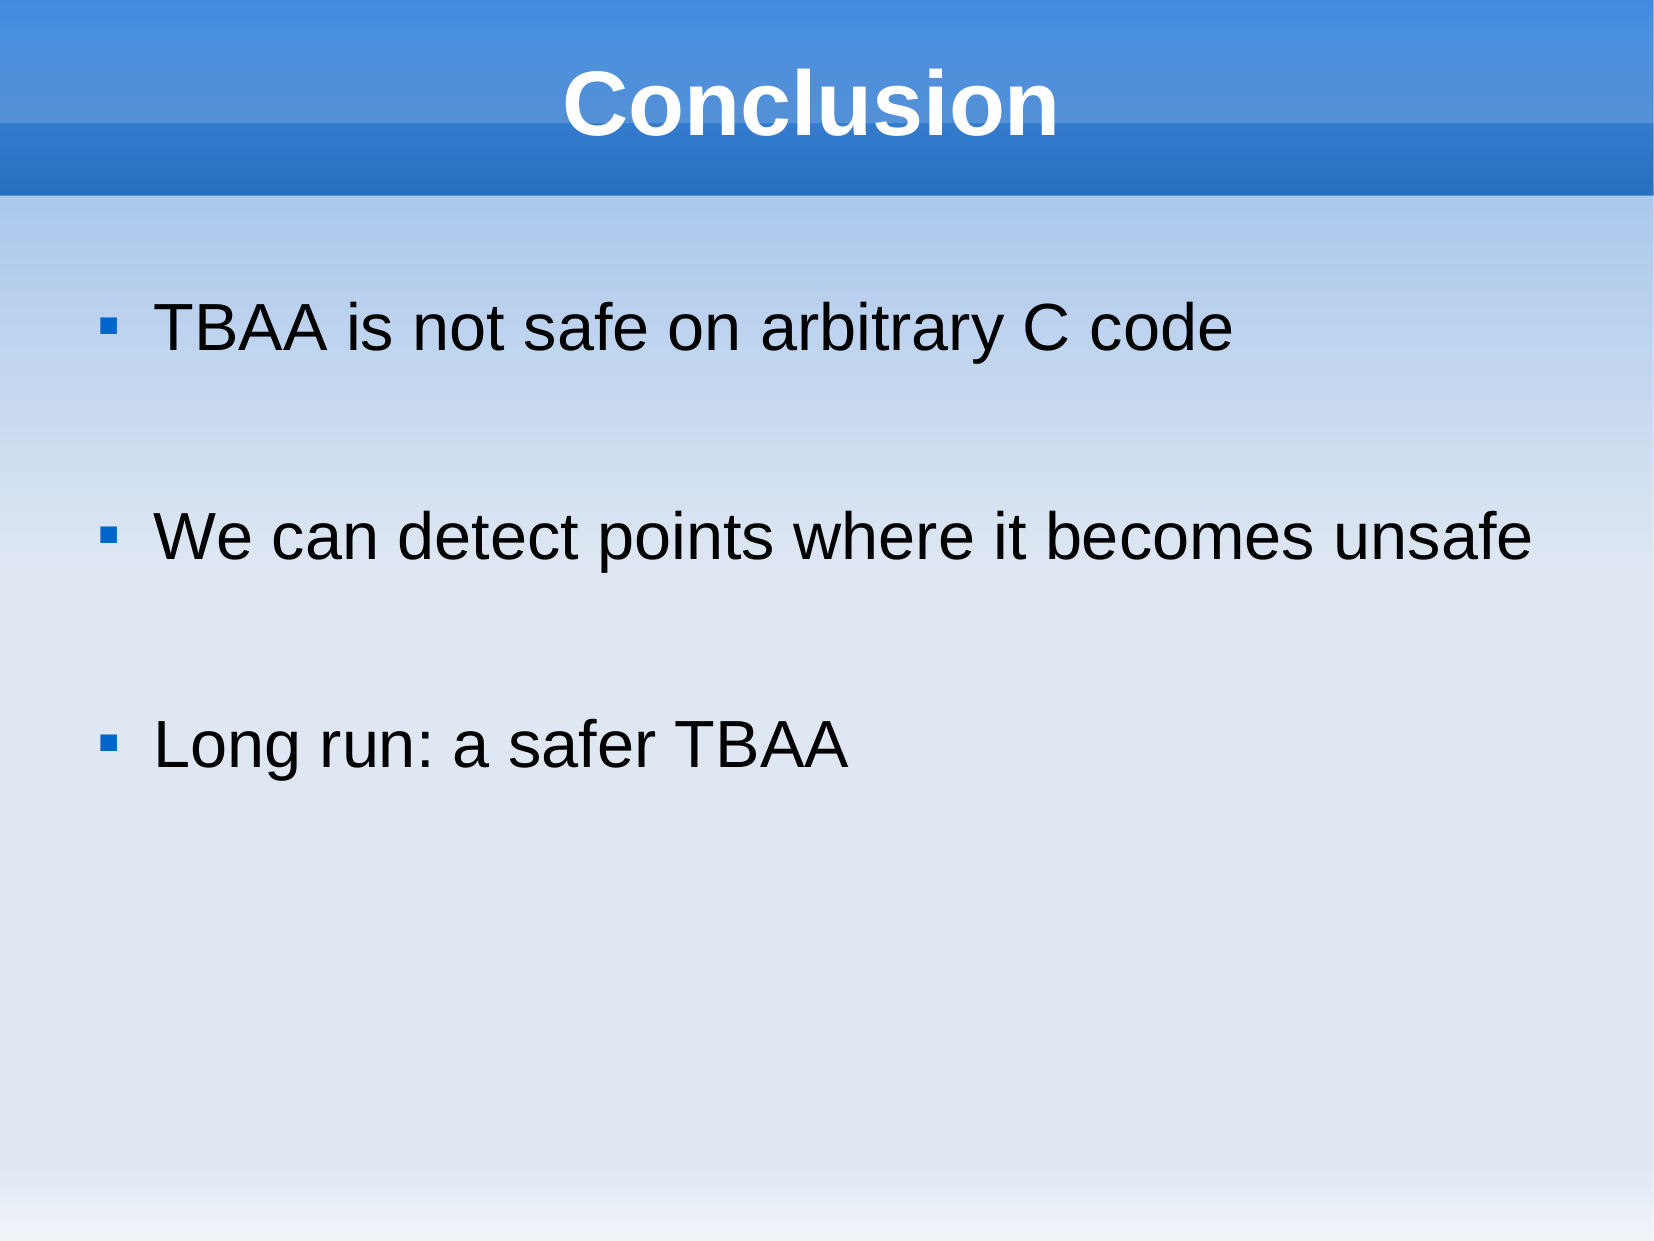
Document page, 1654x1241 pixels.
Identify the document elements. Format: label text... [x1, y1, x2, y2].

title Conclusion [76, 0, 1565, 208]
list TBAA is not safe on arbitrary C code We can detect points where it becomes unsafe Long run: a safer TBAA [82, 290, 1571, 1109]
picture [0, 0, 1654, 1241]
